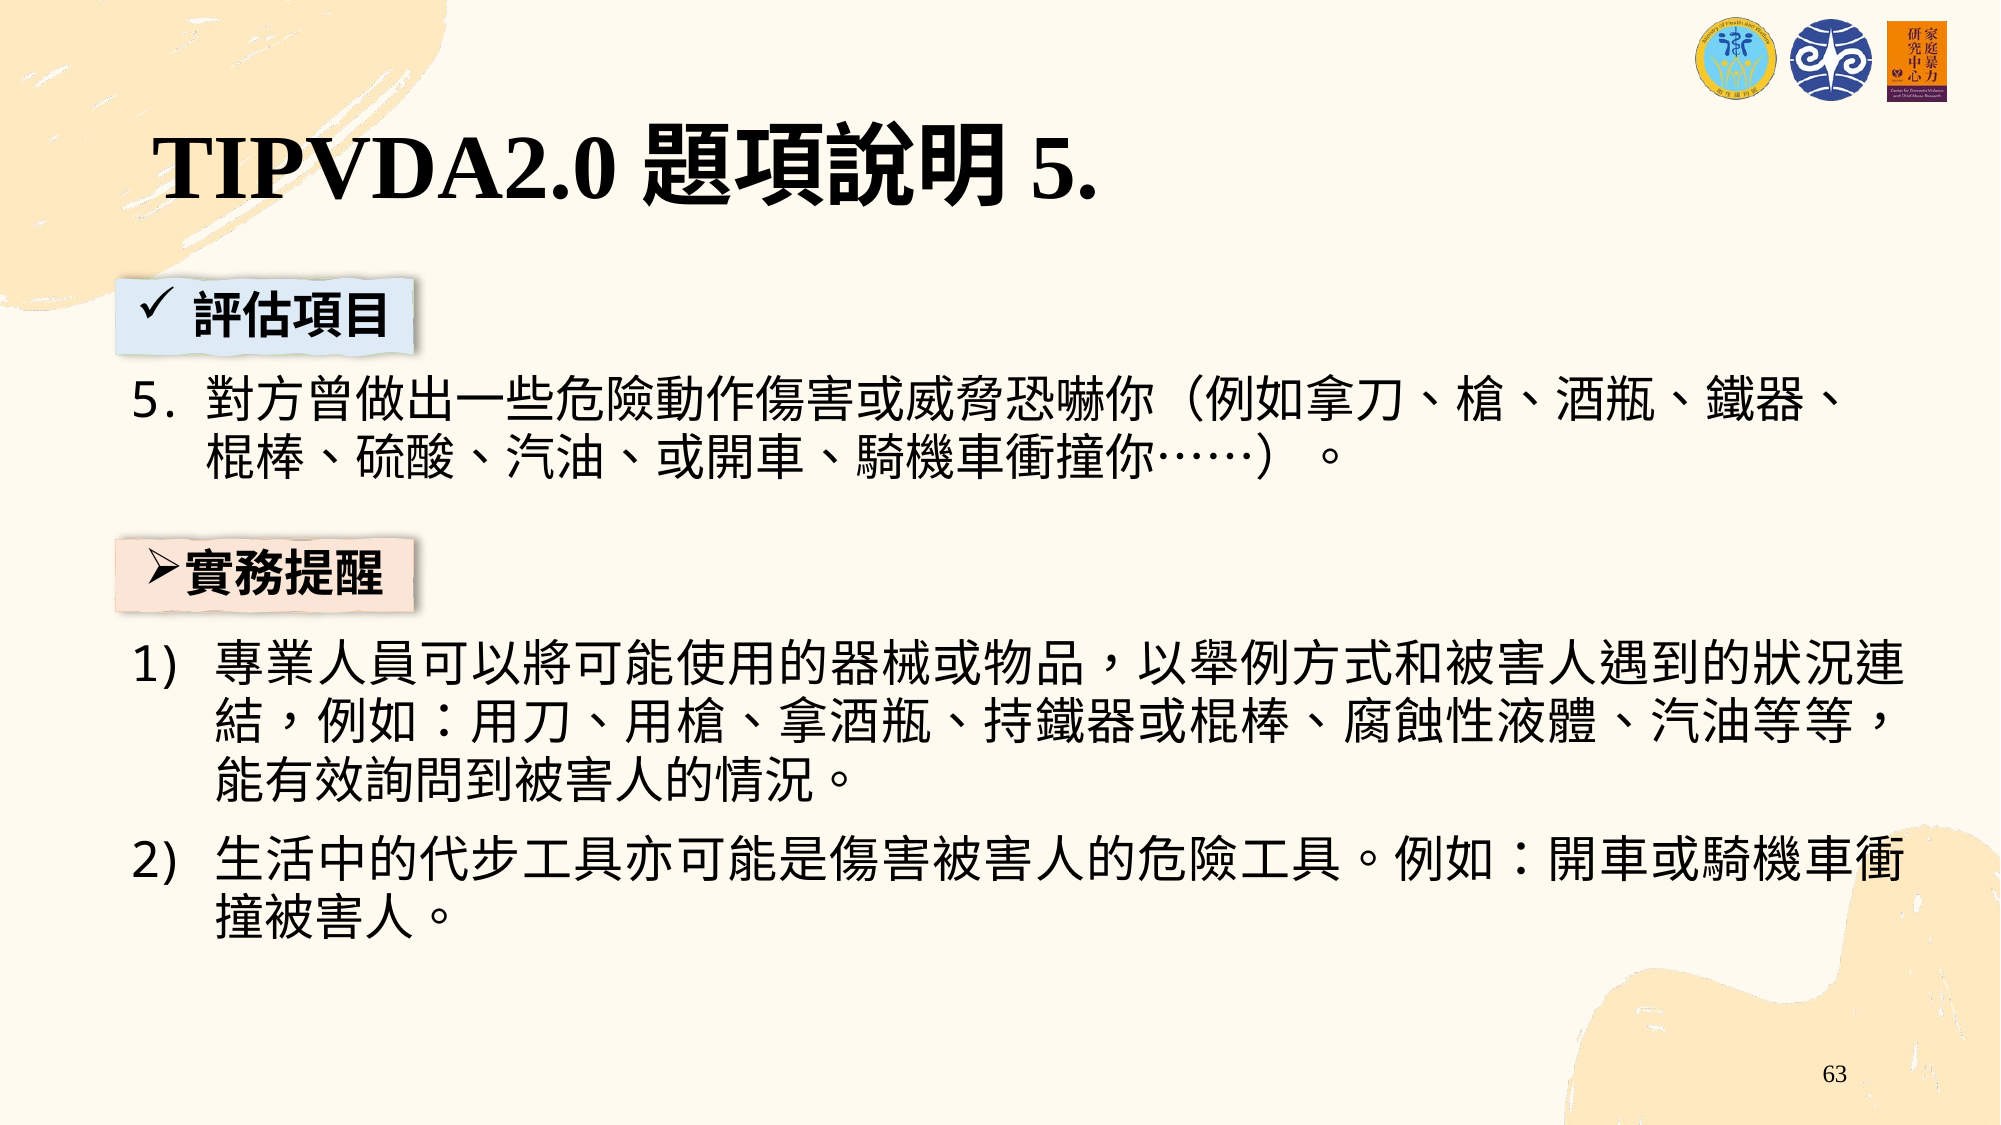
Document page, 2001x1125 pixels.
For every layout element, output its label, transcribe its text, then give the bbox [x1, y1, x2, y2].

text_box 專業人員可以將可能使用的器械或物品，以舉例方式和被害人遇到的狀況連結，例如：用刀、用槍、拿酒瓶、持鐵器或棍棒、腐蝕性液體、汽油等等，能有效詢問到被害人的情況。 生活中的代步工具亦可能是傷害被害人的危險工具。例如：開車或騎機車衝撞被害人。 [115, 625, 1921, 953]
text_box 評估項目 [115, 277, 414, 357]
title TIPVDA2.0題項說明5. [137, 59, 1863, 278]
text_box 對方曾做出一些危險動作傷害或威脅恐嚇你（例如拿刀、槍、酒瓶、鐵器、棍棒、硫酸、汽油、或開車、騎機車衝撞你……）。 [115, 361, 1885, 502]
picture [1695, 17, 1947, 102]
picture [1462, 799, 2001, 1125]
picture [0, 0, 485, 354]
text_box 實務提醒 [115, 538, 414, 613]
